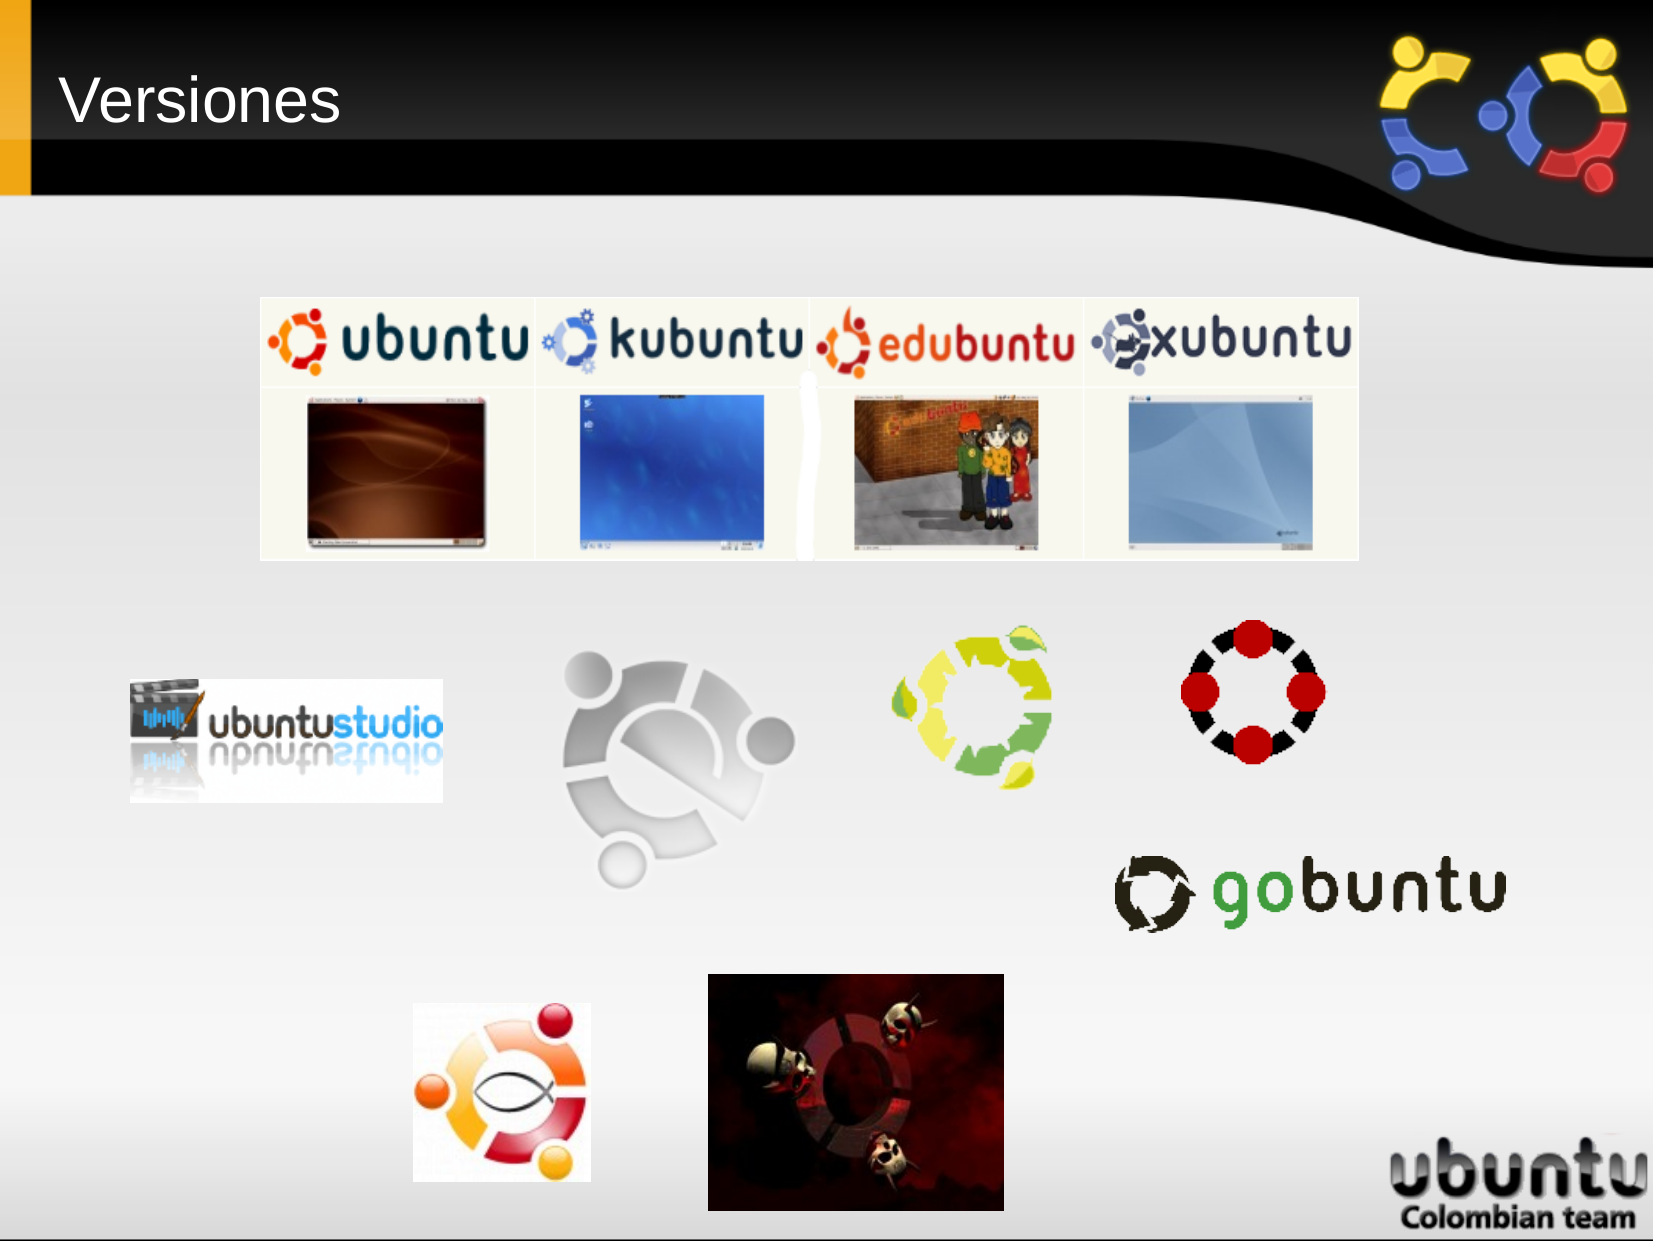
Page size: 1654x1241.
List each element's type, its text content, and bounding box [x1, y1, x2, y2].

picture [0, 0, 1653, 1241]
title Versiones [59, 48, 1376, 153]
